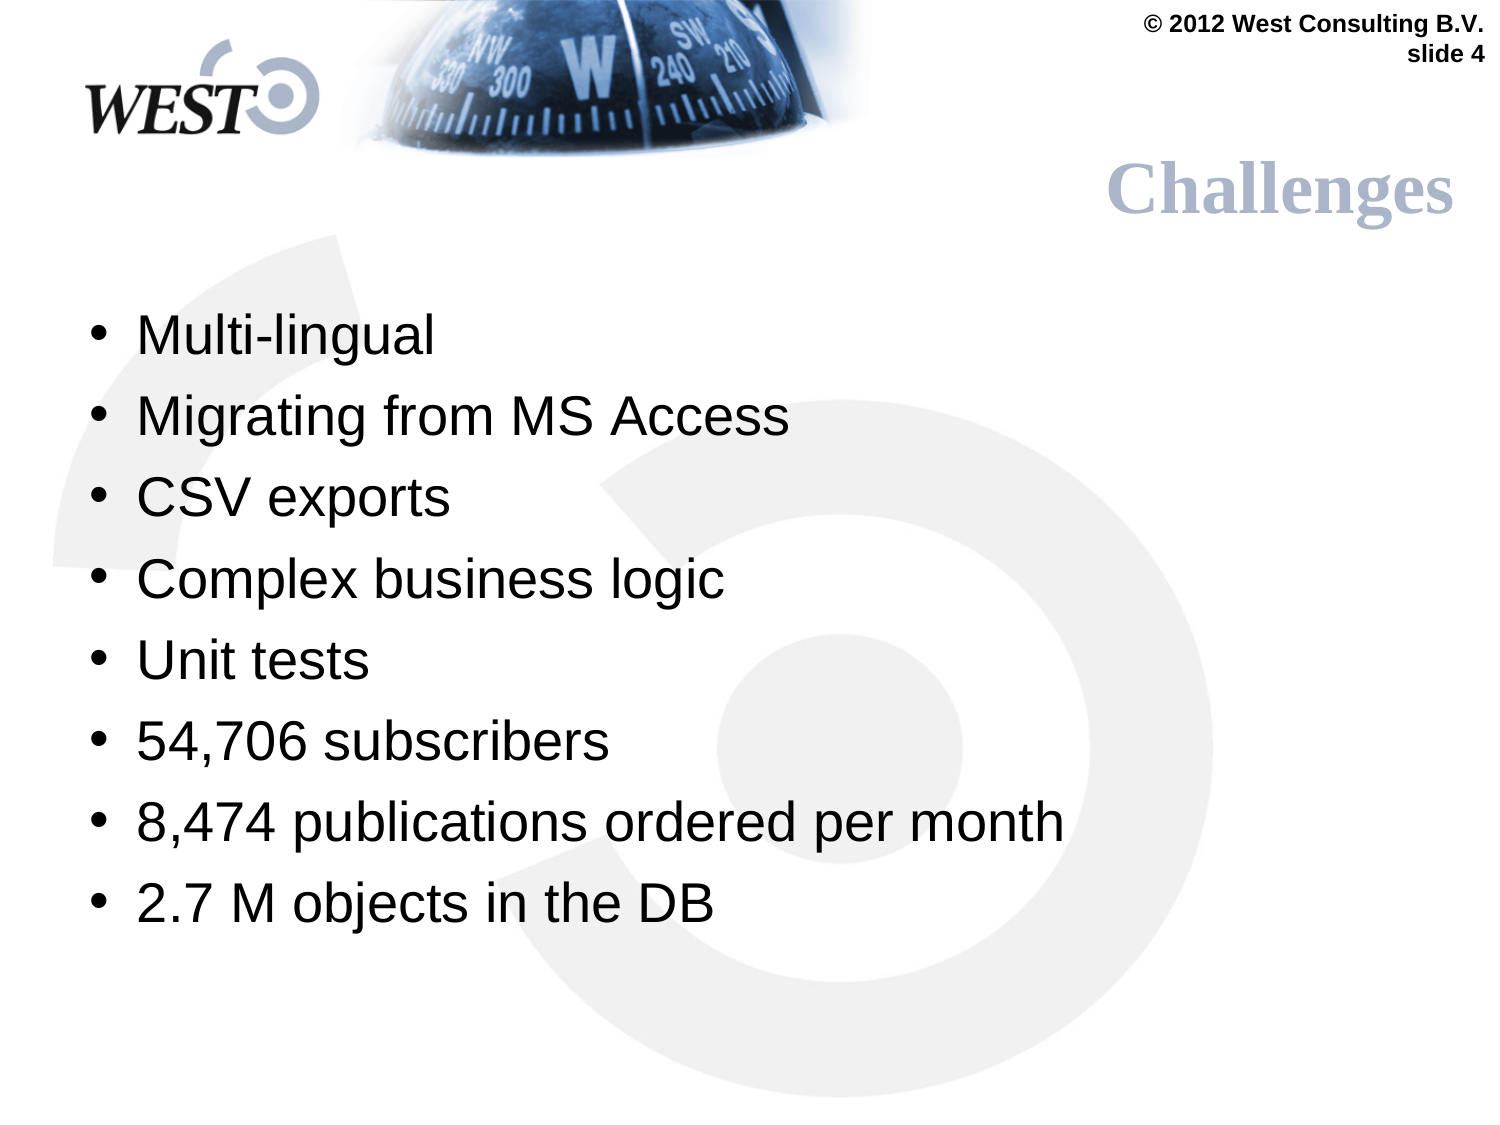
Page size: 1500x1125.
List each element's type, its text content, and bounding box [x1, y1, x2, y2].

list Multi-lingual Migrating from MS Access CSV exports Complex business logic Unit tests 54,706 subscribers 8,474 publications ordered per month 2.7 M objects in the DB [75, 290, 1425, 944]
picture [82, 0, 904, 125]
picture [53, 242, 1424, 1125]
title Challenges [49, 125, 1471, 242]
